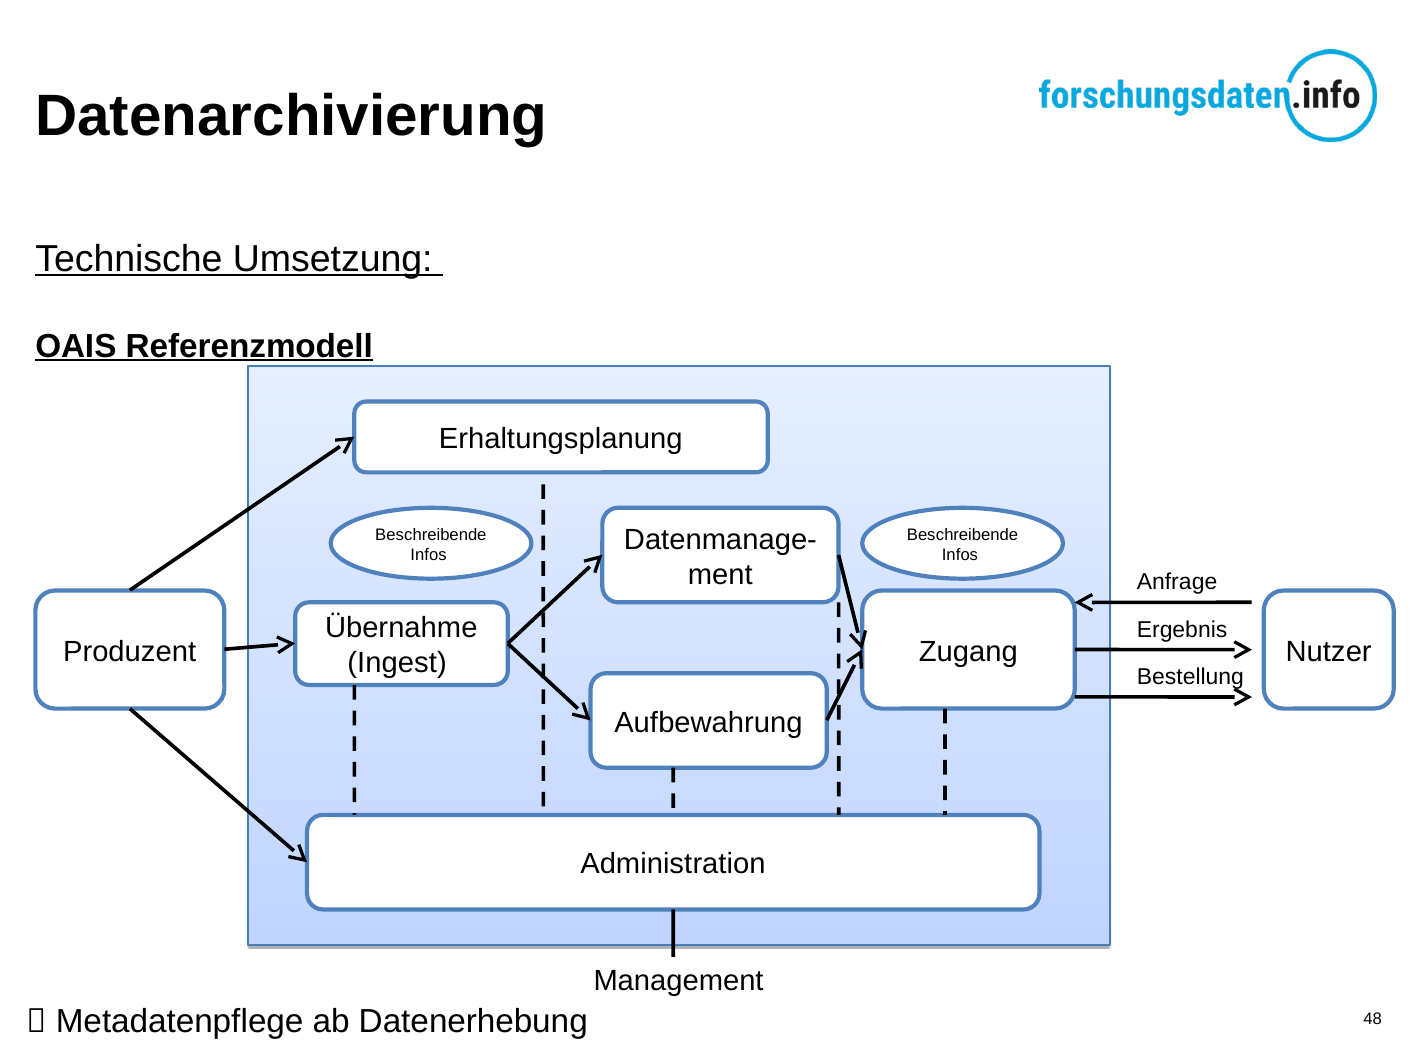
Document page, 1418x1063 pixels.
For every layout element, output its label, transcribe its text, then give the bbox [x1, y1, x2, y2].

list Technische Umsetzung: OAIS Referenzmodell [1075, 650, 1242, 695]
picture [1339, 49, 1377, 85]
text_box Beschreibende Infos [330, 507, 532, 579]
slide_number <Nummer> [1015, 1003, 1382, 1028]
text_box Aufbewahrung [590, 673, 827, 768]
title Datenarchivierung [35, 76, 1052, 188]
text_box Management [578, 953, 780, 992]
text_box Zugang [862, 590, 1075, 709]
text_box Übernahme (Ingest) [295, 602, 508, 685]
text_box Beschreibende Infos [862, 507, 1063, 579]
text_box Datenmanage-ment [602, 507, 839, 603]
list Technische Umsetzung: OAIS Referenzmodell [35, 188, 1382, 934]
text_box Anfrage [1122, 559, 1241, 602]
text_box  Metadatenpflege ab Datenerhebung [11, 992, 863, 1047]
text_box [247, 934, 671, 945]
picture [1039, 49, 1372, 142]
text_box Produzent [35, 590, 225, 709]
picture [1058, 93, 1062, 103]
text_box Administration [307, 814, 1040, 910]
text_box Erhaltungsplanung [354, 401, 768, 473]
text_box Ergebnis [1122, 606, 1252, 650]
text_box Nutzer [1263, 590, 1394, 709]
text_box [676, 934, 1111, 945]
picture [1342, 107, 1377, 142]
text_box Bestellung [1122, 653, 1264, 697]
